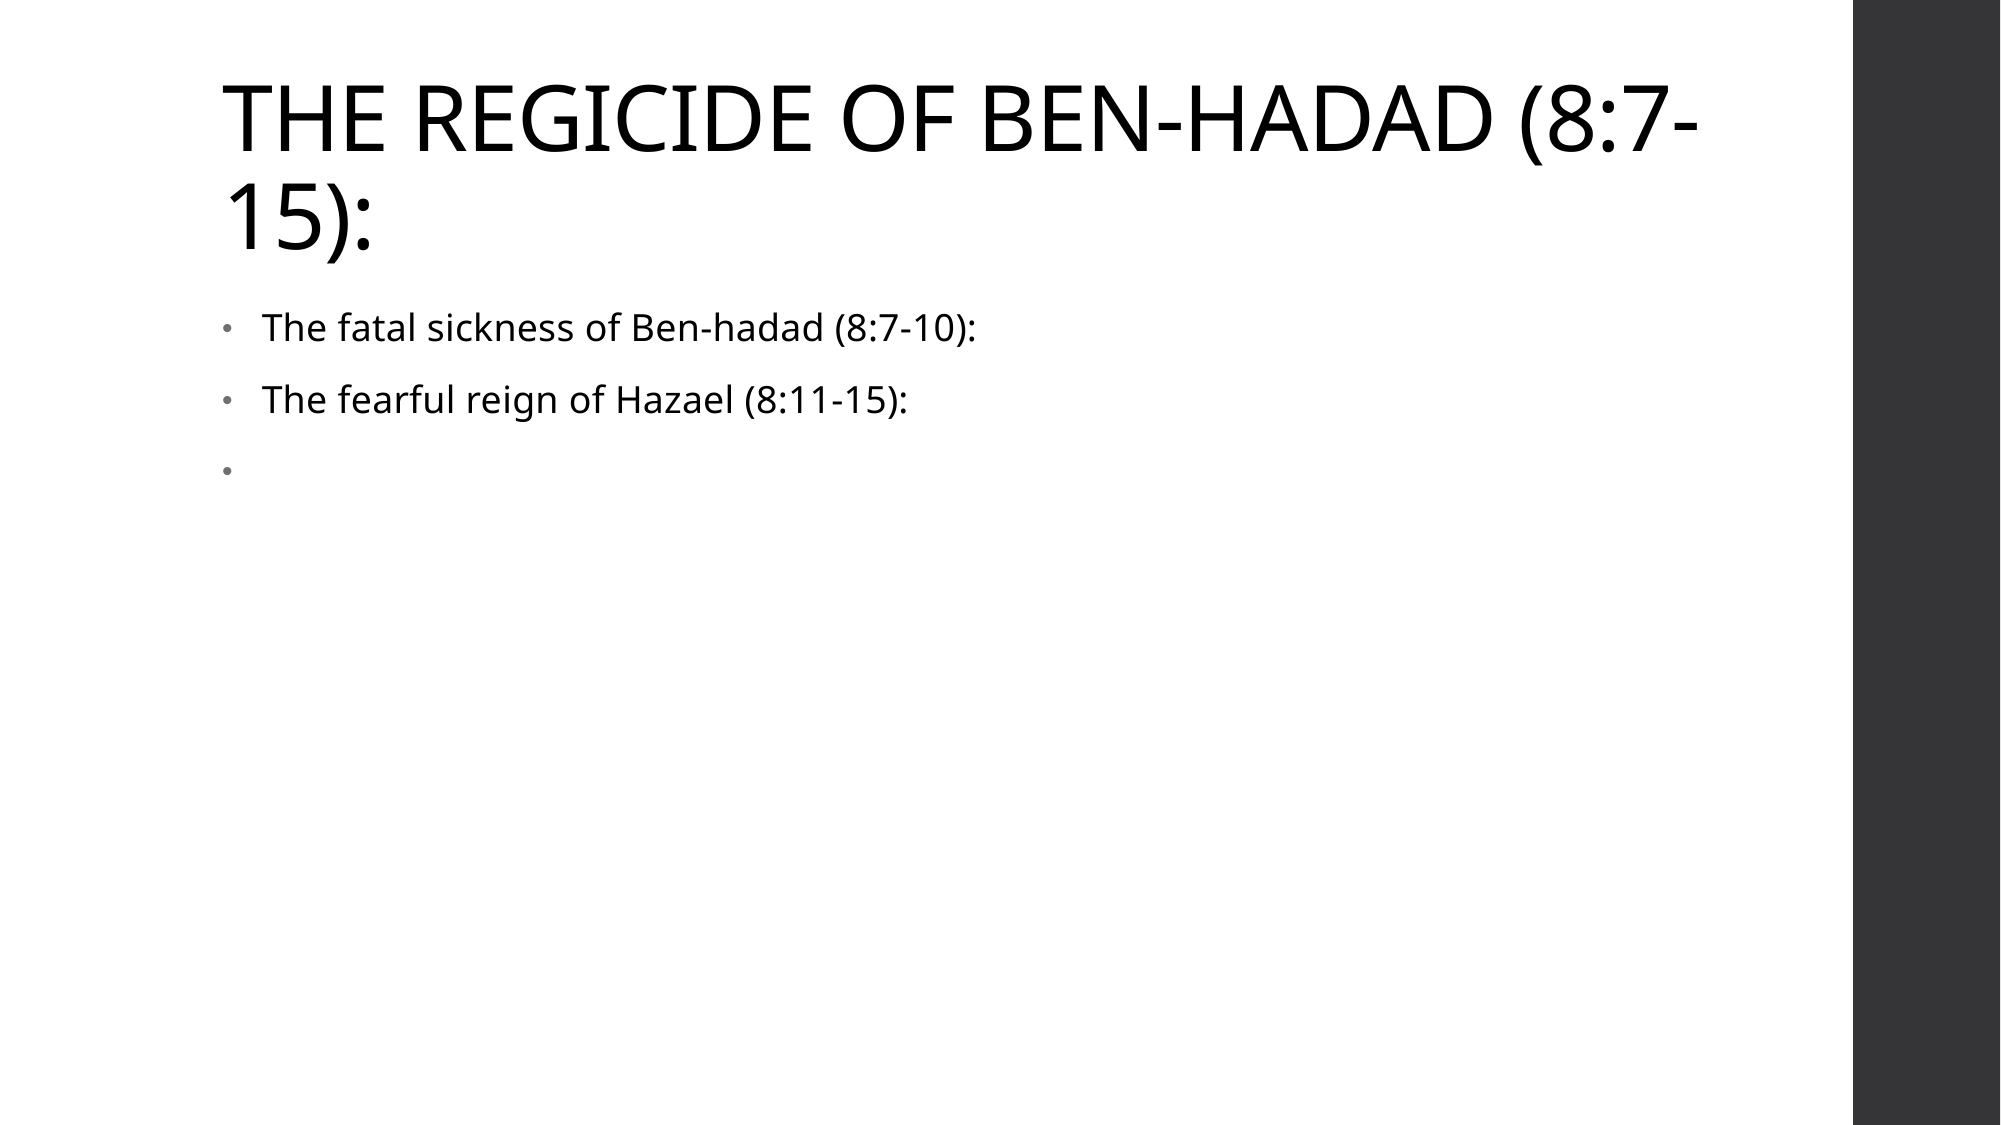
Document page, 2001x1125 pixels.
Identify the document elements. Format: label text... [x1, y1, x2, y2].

list The fatal sickness of Ben-hadad (8:7-10): The fearful reign of Hazael (8:11-15): [206, 299, 1617, 1014]
title THE REGICIDE OF BEN-HADAD (8:7-15): [206, 60, 1797, 278]
